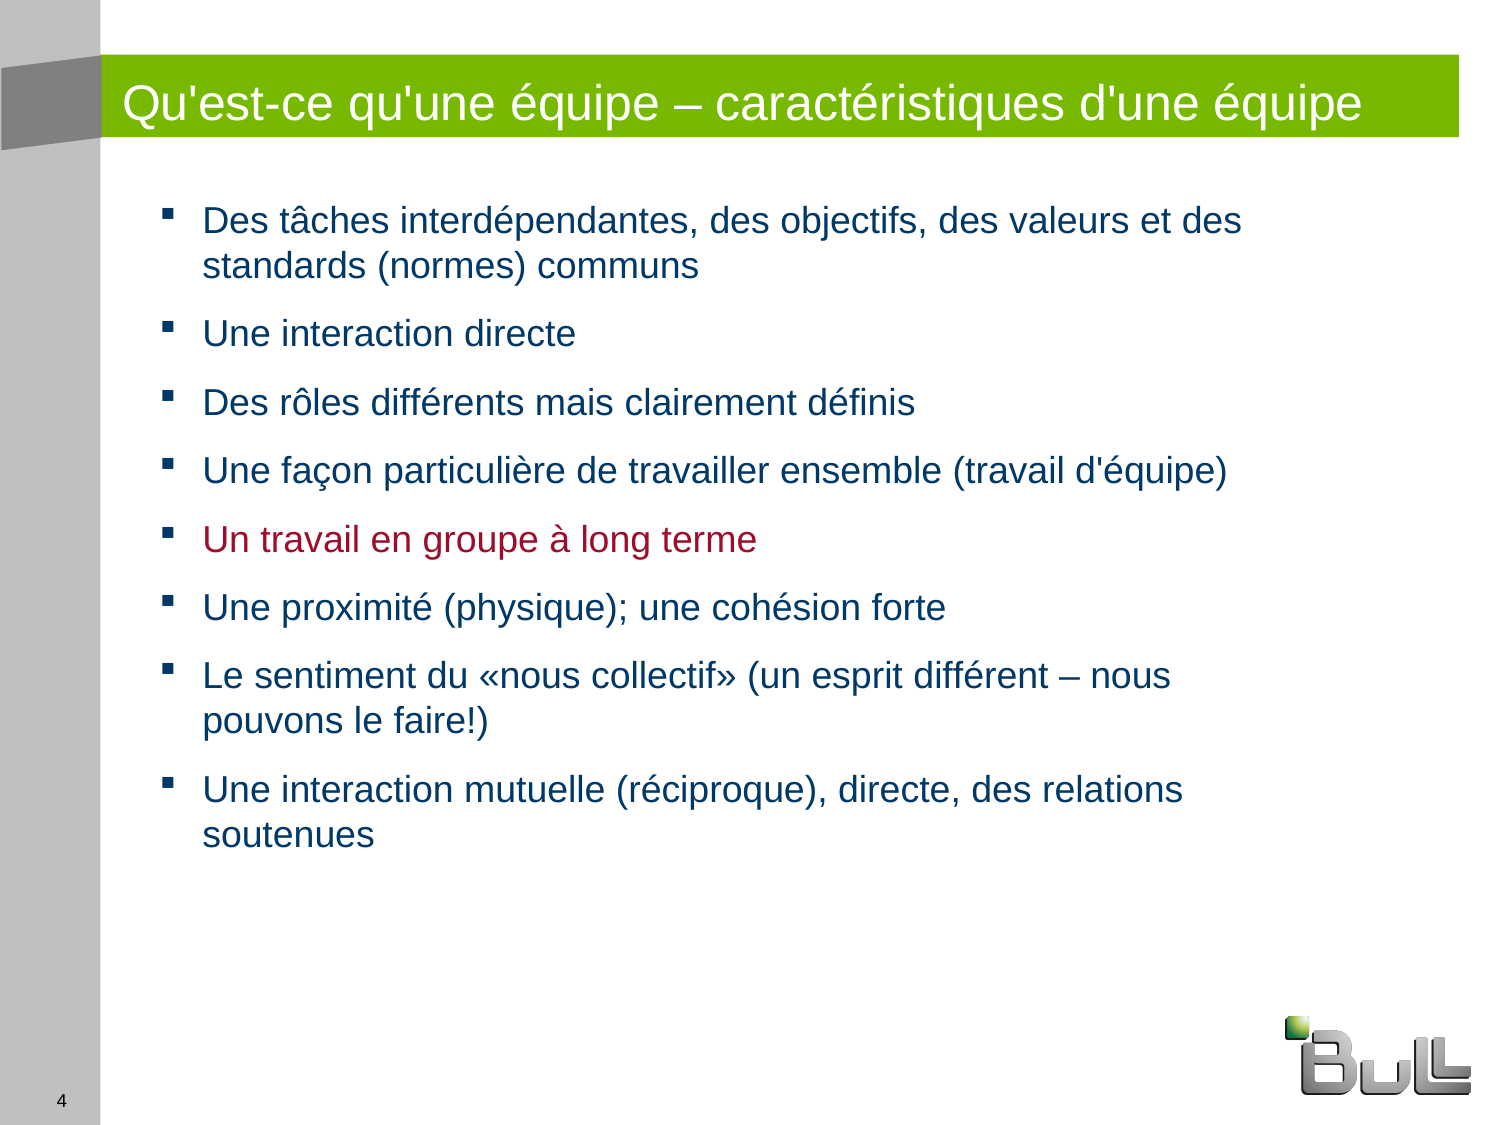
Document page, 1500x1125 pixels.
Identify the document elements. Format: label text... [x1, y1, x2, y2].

text_box Qu'est-ce qu'une équipe – caractéristiques d'une équipe [122, 70, 1500, 131]
picture [1285, 1016, 1471, 1095]
text_box Des tâches interdépendantes, des objectifs, des valeurs et des standards (normes) communs Une interaction directe Des rôles différents mais clairement définis Une façon particulière de travailler ensemble (travail d'équipe) Un travail en groupe à long terme Une proximité (physique); une cohésion forte Le sentiment du «nous collectif» (un esprit différent – nous pouvons le faire!) Une interaction mutuelle (réciproque), directe, des relations soutenues [159, 196, 1294, 855]
